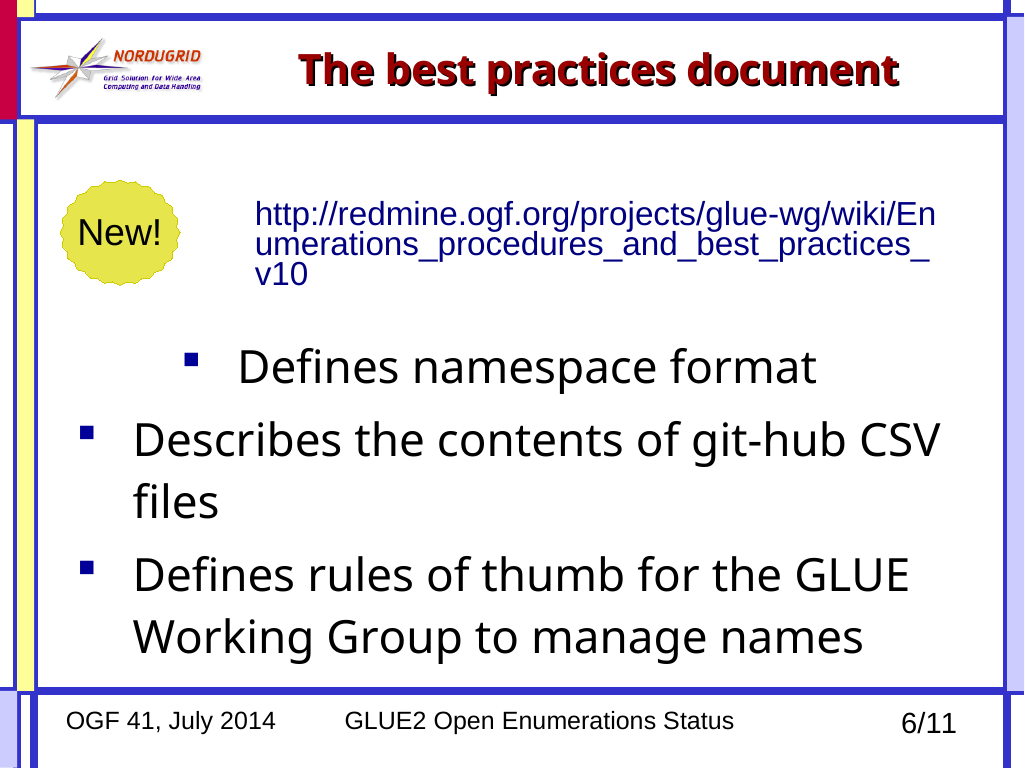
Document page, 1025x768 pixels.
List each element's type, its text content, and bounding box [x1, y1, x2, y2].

title The best practices document [221, 11, 975, 125]
text_box New! [60, 180, 181, 286]
text_box http://redmine.ogf.org/projects/glue-wg/wiki/Enumerations_procedures_and_best_practices_v10 [240, 188, 961, 241]
list Defines namespace format Describes the contents of git-hub CSV files Defines rules of thumb for the GLUE Working Group to manage names [38, 334, 961, 766]
picture [27, 34, 205, 101]
